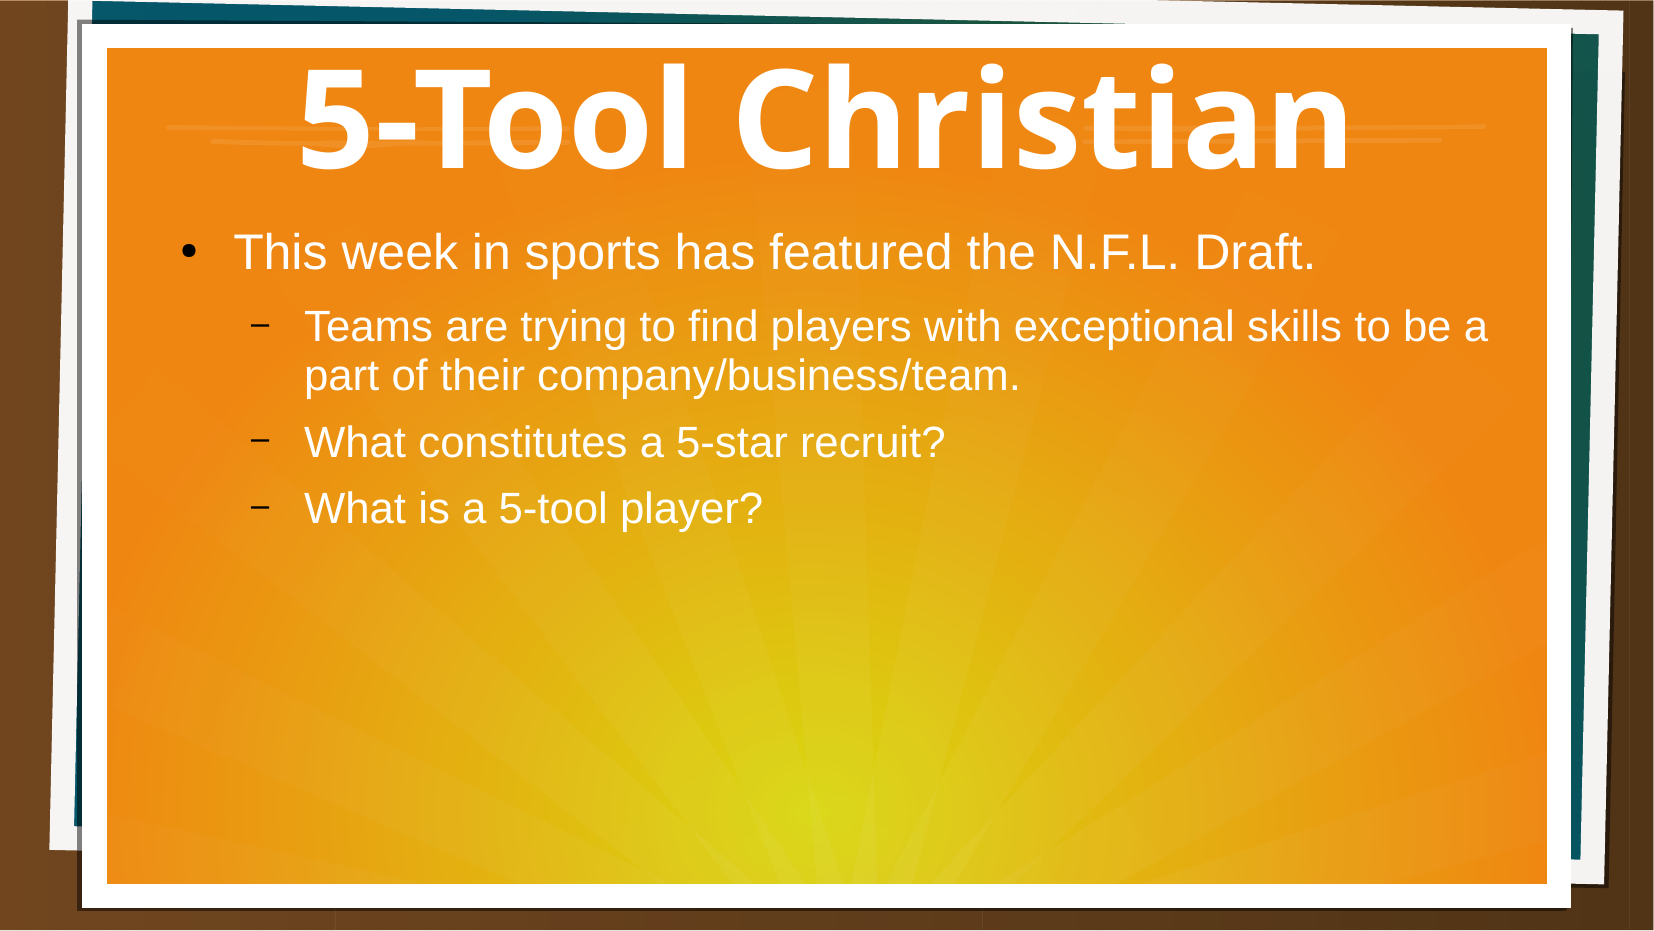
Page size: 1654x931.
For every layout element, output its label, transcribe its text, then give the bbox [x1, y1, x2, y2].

list This week in sports has featured the N.F.L. Draft. Teams are trying to find players with exceptional skills to be a part of their company/business/team. What constitutes a 5-star recruit? What is a 5-tool player? [162, 224, 1492, 815]
title 5-Tool Christian [82, 37, 1571, 193]
